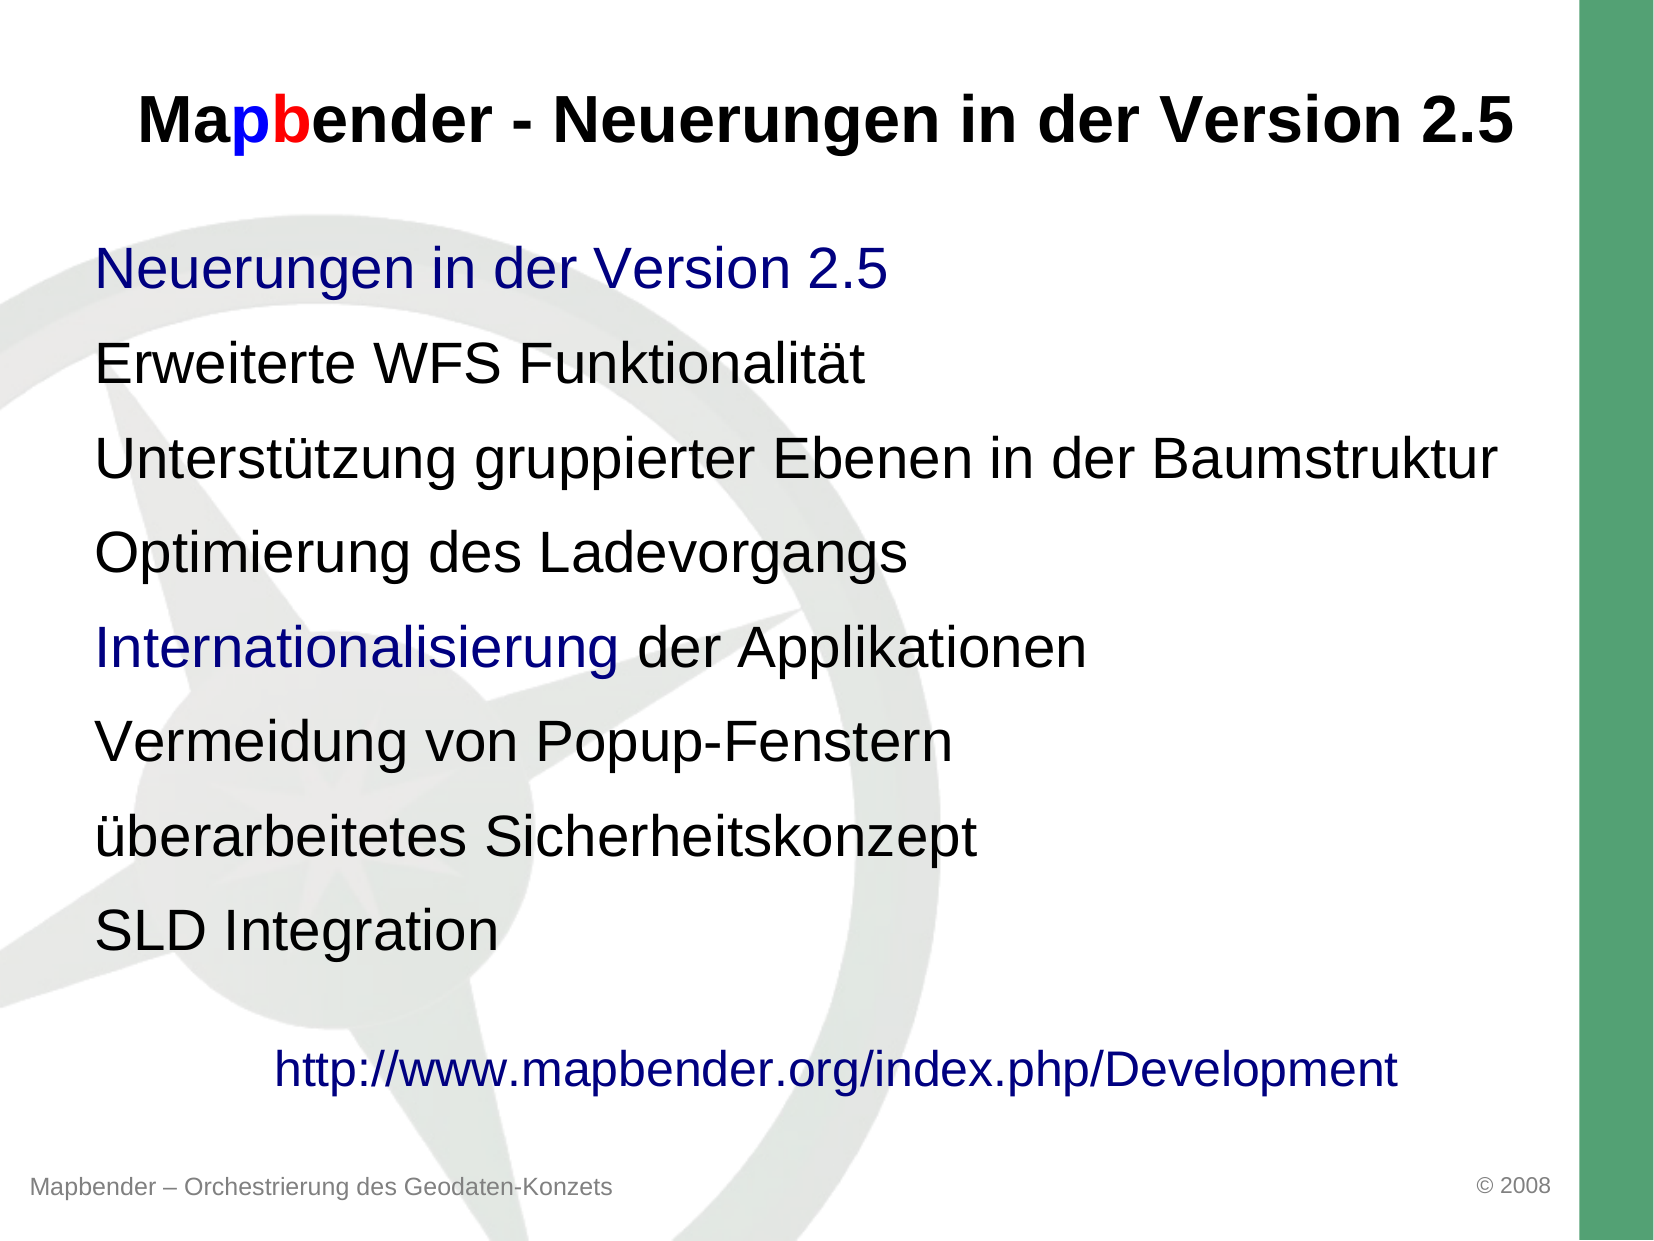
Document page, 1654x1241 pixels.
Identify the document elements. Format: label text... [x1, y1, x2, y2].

list Neuerungen in der Version 2.5 Erweiterte WFS Funktionalität Unterstützung gruppierter Ebenen in der Baumstruktur Optimierung des Ladevorgangs Internationalisierung der Applikationen Vermeidung von Popup-Fenstern überarbeitetes Sicherheitskonzept SLD Integration [76, 236, 1565, 1055]
title Mapbender - Neuerungen in der Version 2.5 [82, 31, 1571, 207]
text_box http://www.mapbender.org/index.php/Development [259, 1033, 1418, 1111]
picture [0, 192, 1020, 1241]
